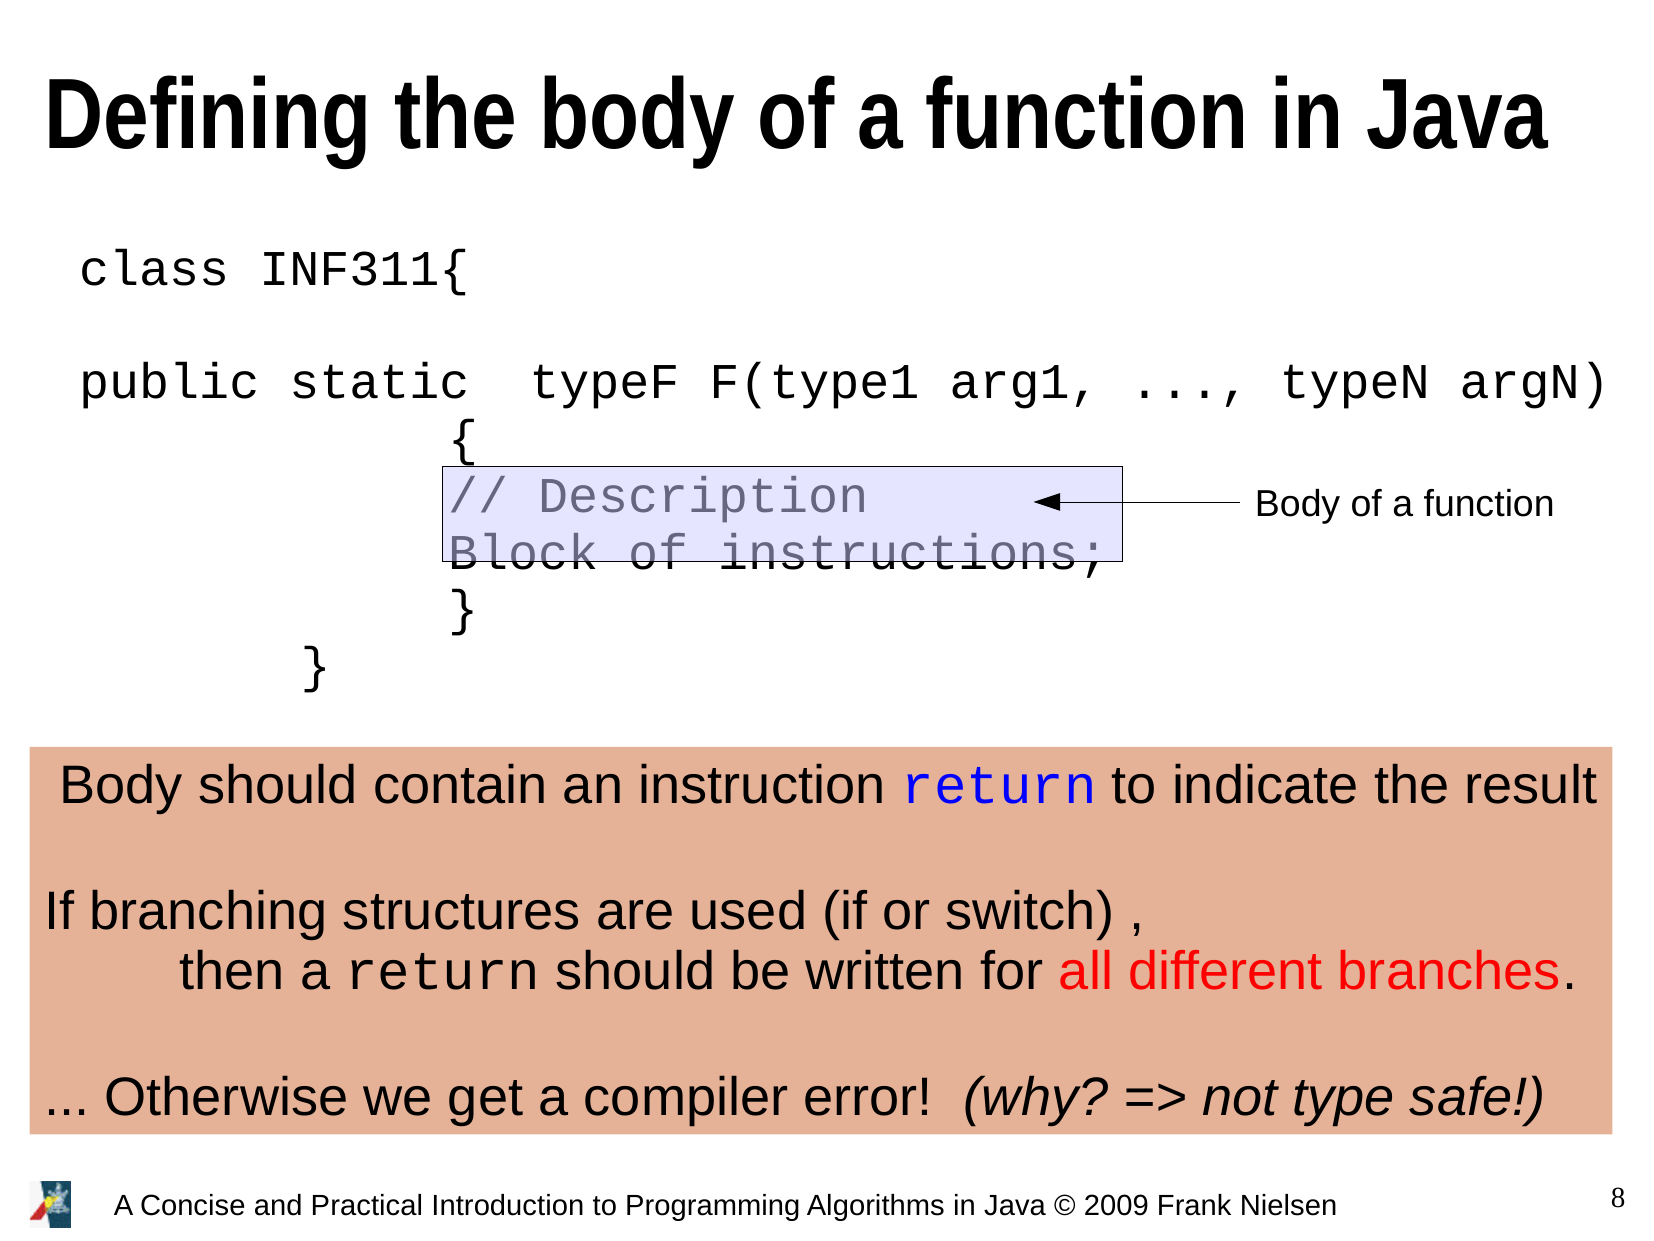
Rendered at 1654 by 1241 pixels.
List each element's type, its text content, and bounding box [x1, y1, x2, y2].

picture [29, 1181, 71, 1228]
text_box Body of a function [1240, 474, 1570, 532]
text_box Body should contain an instruction return to indicate the result If branching structures are used (if or switch) , then a return should be written for all different branches. ... Otherwise we get a compiler error! (why? => not type safe!) [29, 746, 1613, 1132]
text_box class INF311{ public static typeF F(type1 arg1, ..., typeN argN) { // Description Block of instructions; } } [64, 236, 1625, 681]
text_box Defining the body of a function in Java [29, 48, 1565, 178]
text_box [442, 466, 1123, 562]
